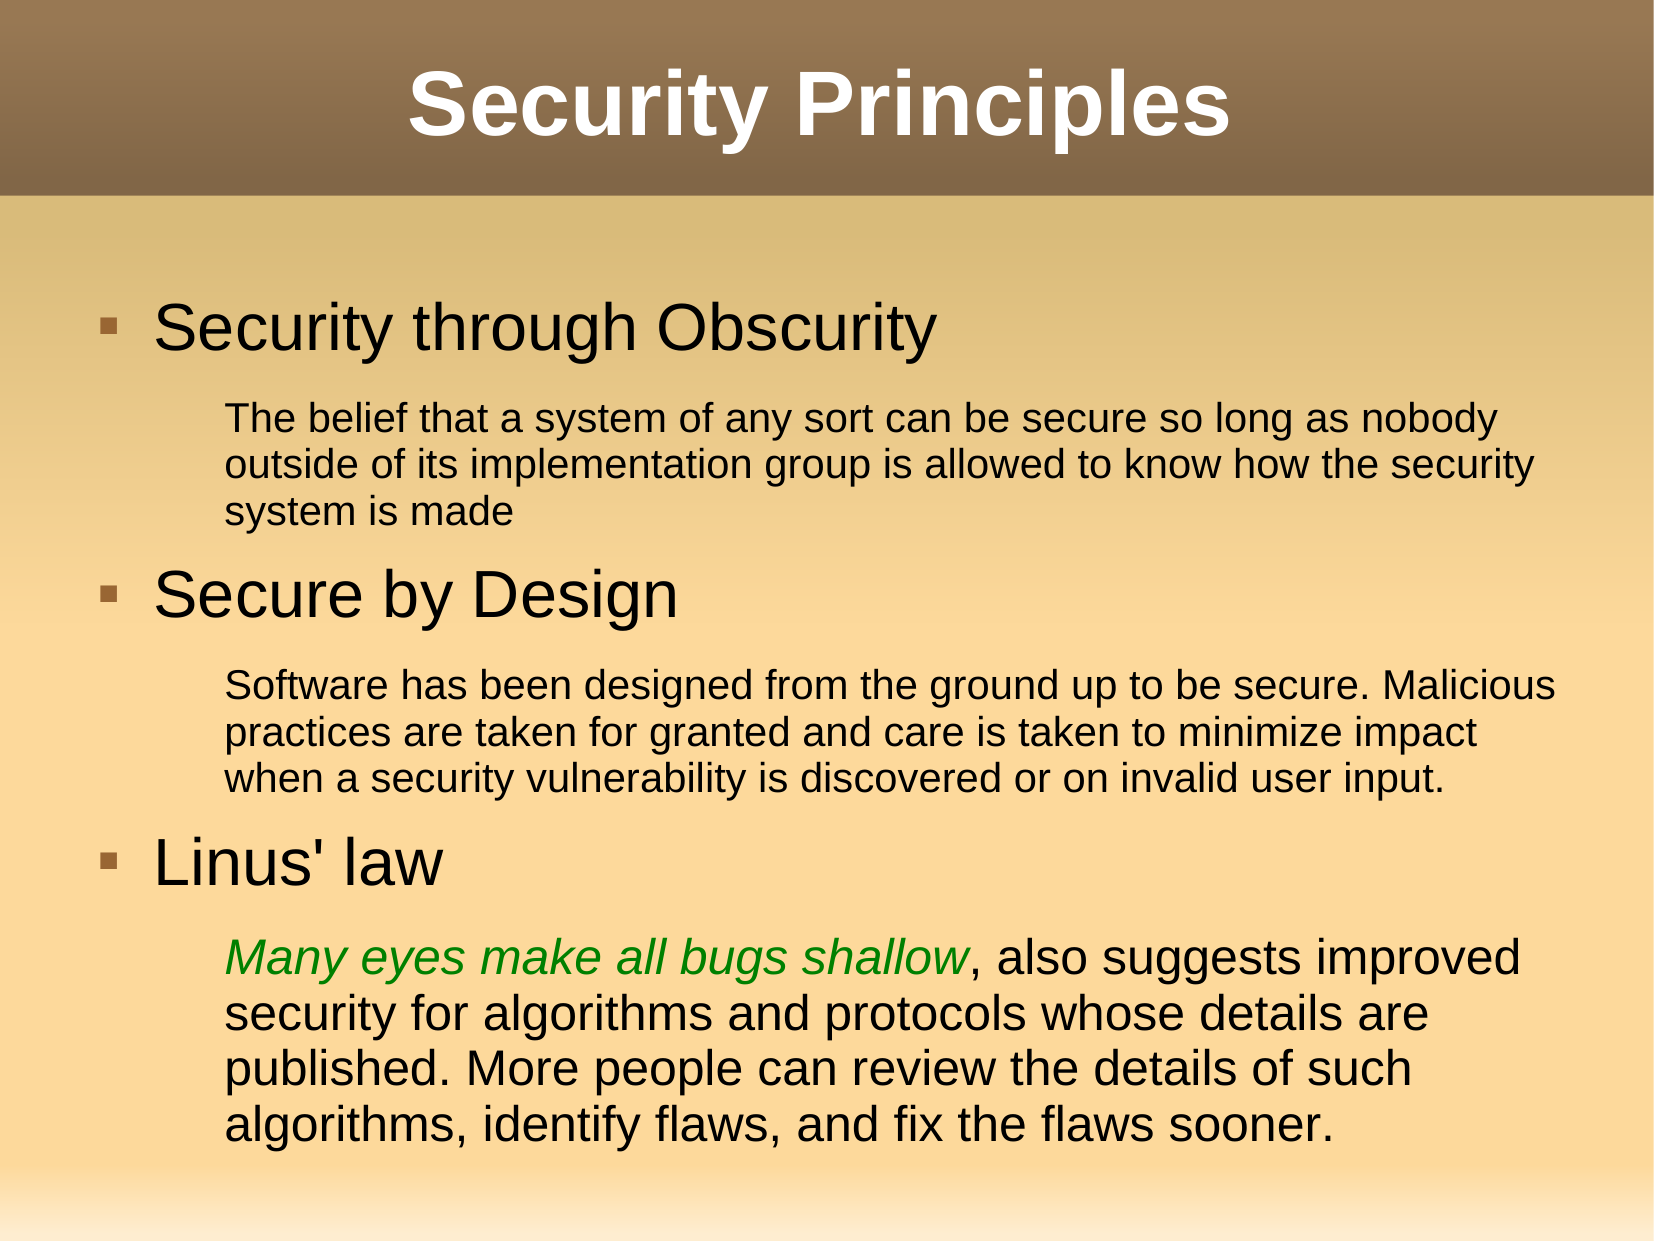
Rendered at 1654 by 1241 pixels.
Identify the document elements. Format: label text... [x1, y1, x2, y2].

picture [0, 0, 1654, 1241]
list Security through Obscurity The belief that a system of any sort can be secure so long as nobody outside of its implementation group is allowed to know how the security system is made Secure by Design Software has been designed from the ground up to be secure. Malicious practices are taken for granted and care is taken to minimize impact when a security vulnerability is discovered or on invalid user input. Linus' law Many eyes make all bugs shallow, also suggests improved security for algorithms and protocols whose details are published. More people can review the details of such algorithms, identify flaws, and fix the flaws sooner. [82, 290, 1571, 1241]
title Security Principles [76, 7, 1565, 200]
